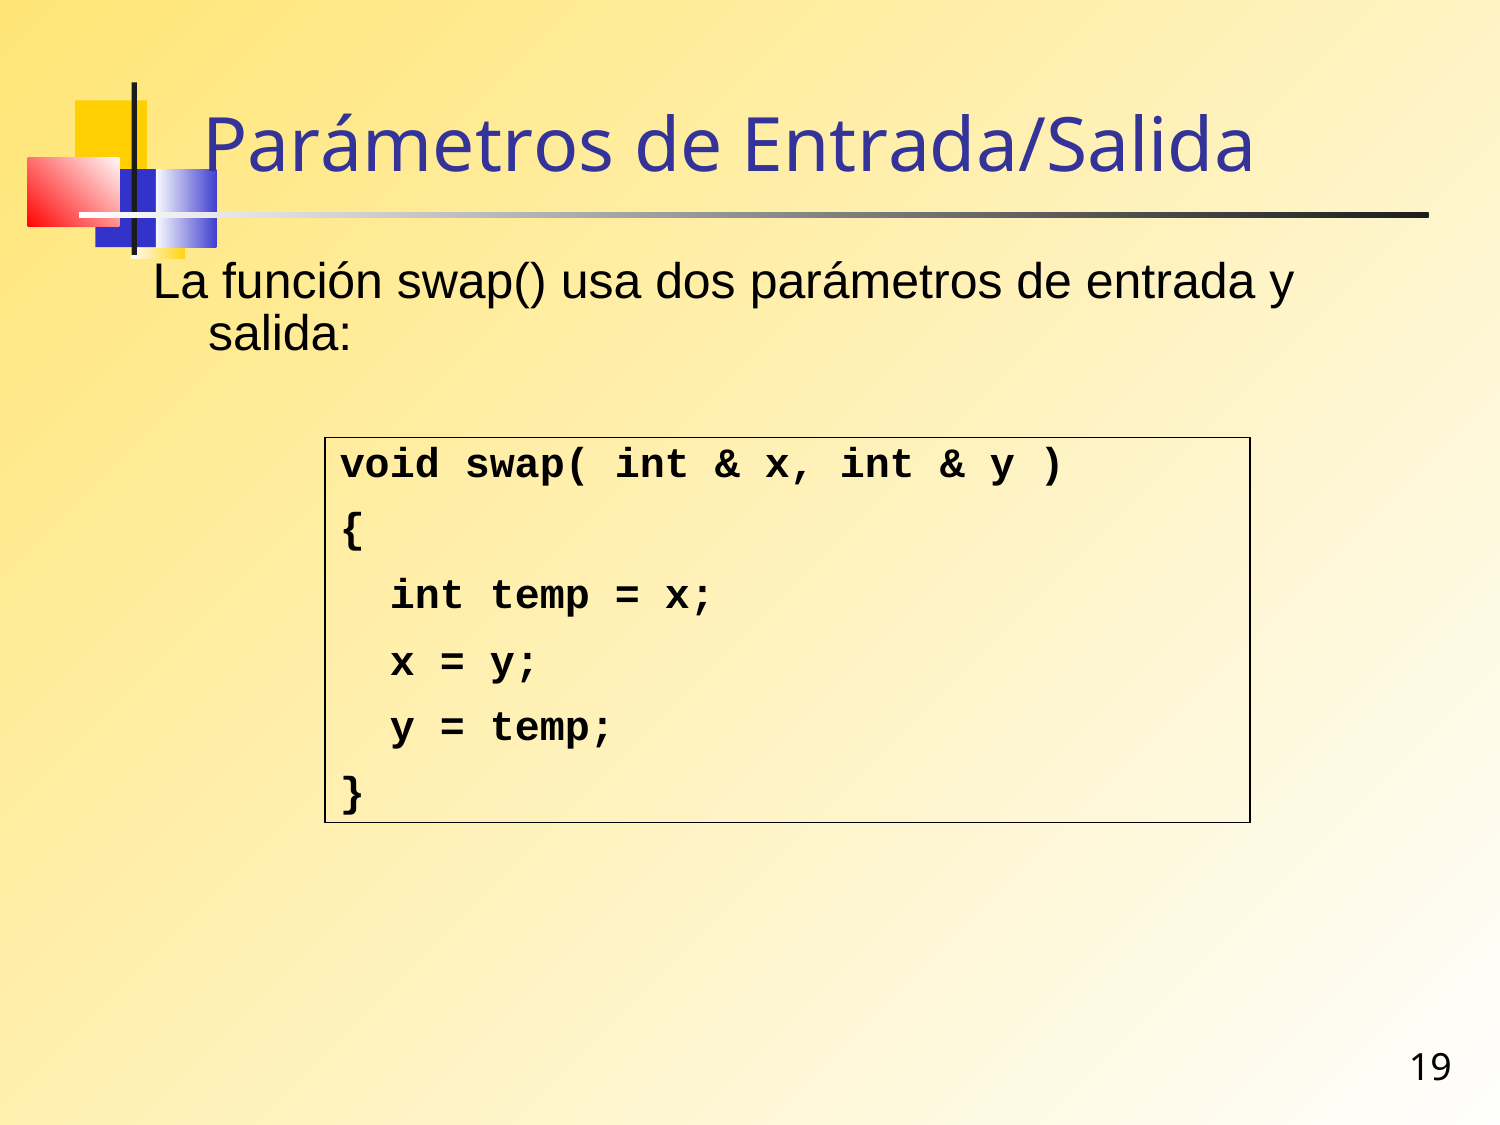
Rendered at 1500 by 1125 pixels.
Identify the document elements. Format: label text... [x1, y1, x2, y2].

title Parámetros de Entrada/Salida [187, 37, 1466, 201]
list La función swap() usa dos parámetros de entrada y salida: [137, 249, 1463, 1013]
